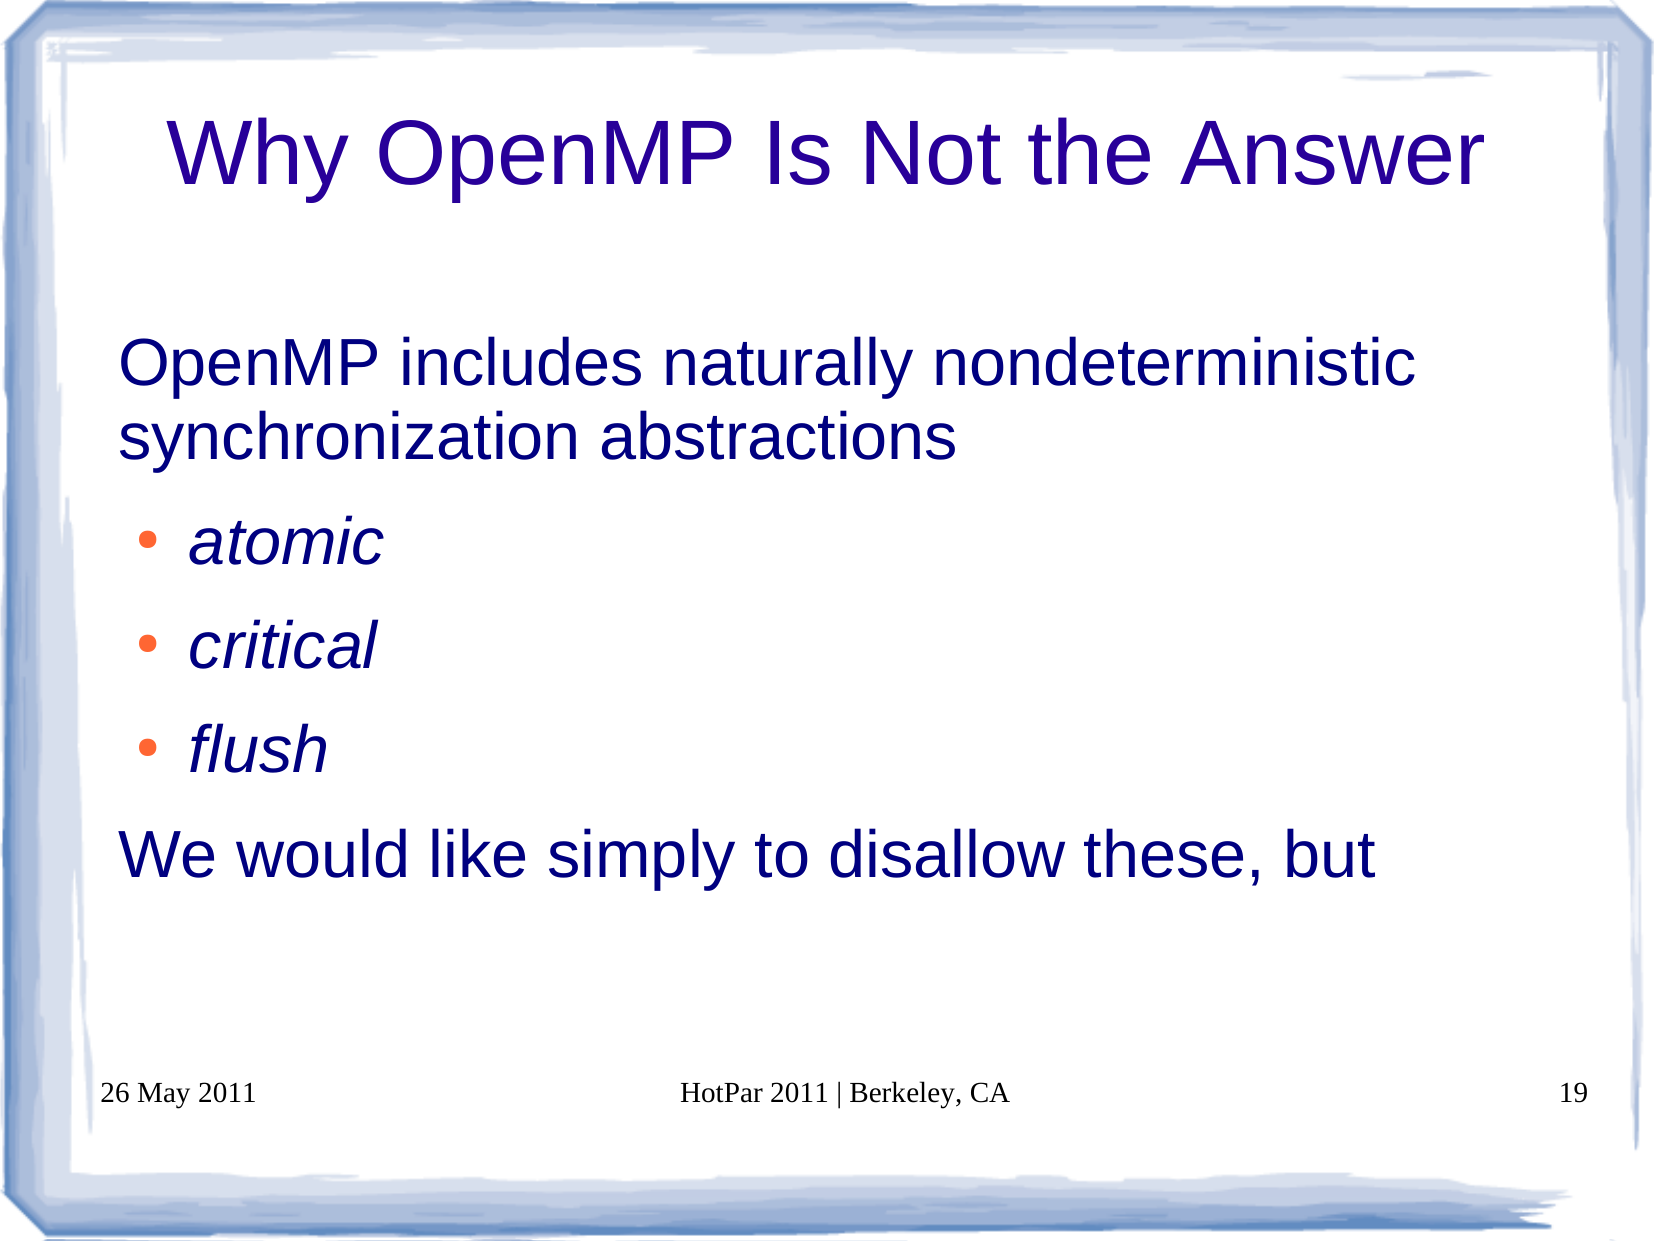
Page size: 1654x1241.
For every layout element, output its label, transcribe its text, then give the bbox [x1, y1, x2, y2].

list OpenMP includes naturally nondeterministic synchronization abstractions atomic critical flush We would like simply to disallow these, but [118, 324, 1571, 995]
picture [0, 0, 1654, 1241]
title Why OpenMP Is Not the Answer [82, 56, 1571, 250]
